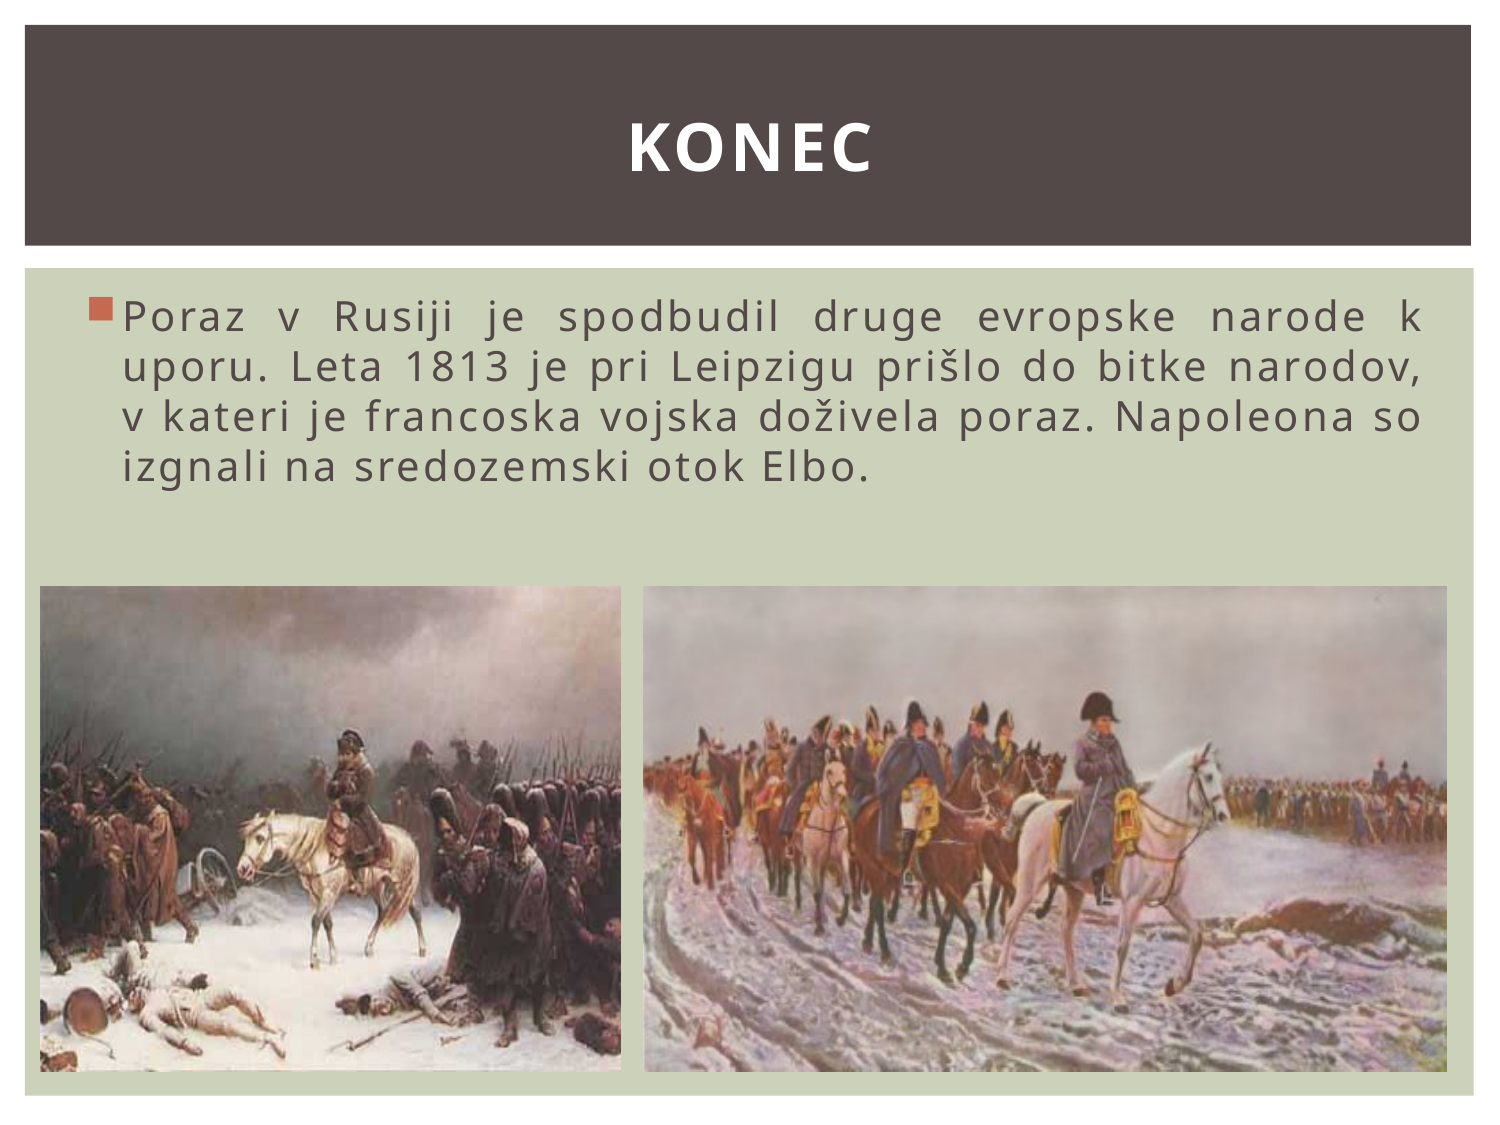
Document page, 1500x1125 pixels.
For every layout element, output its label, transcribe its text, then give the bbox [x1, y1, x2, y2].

list Poraz v Rusiji je spodbudil druge evropske narode k uporu. Leta 1813 je pri Leipzigu prišlo do bitke narodov, v kateri je francoska vojska doživela poraz. Napoleona so izgnali na sredozemski otok Elbo. [62, 282, 1442, 1005]
picture [643, 586, 1447, 1072]
picture [40, 586, 621, 1072]
title KONEC [62, 58, 1438, 232]
